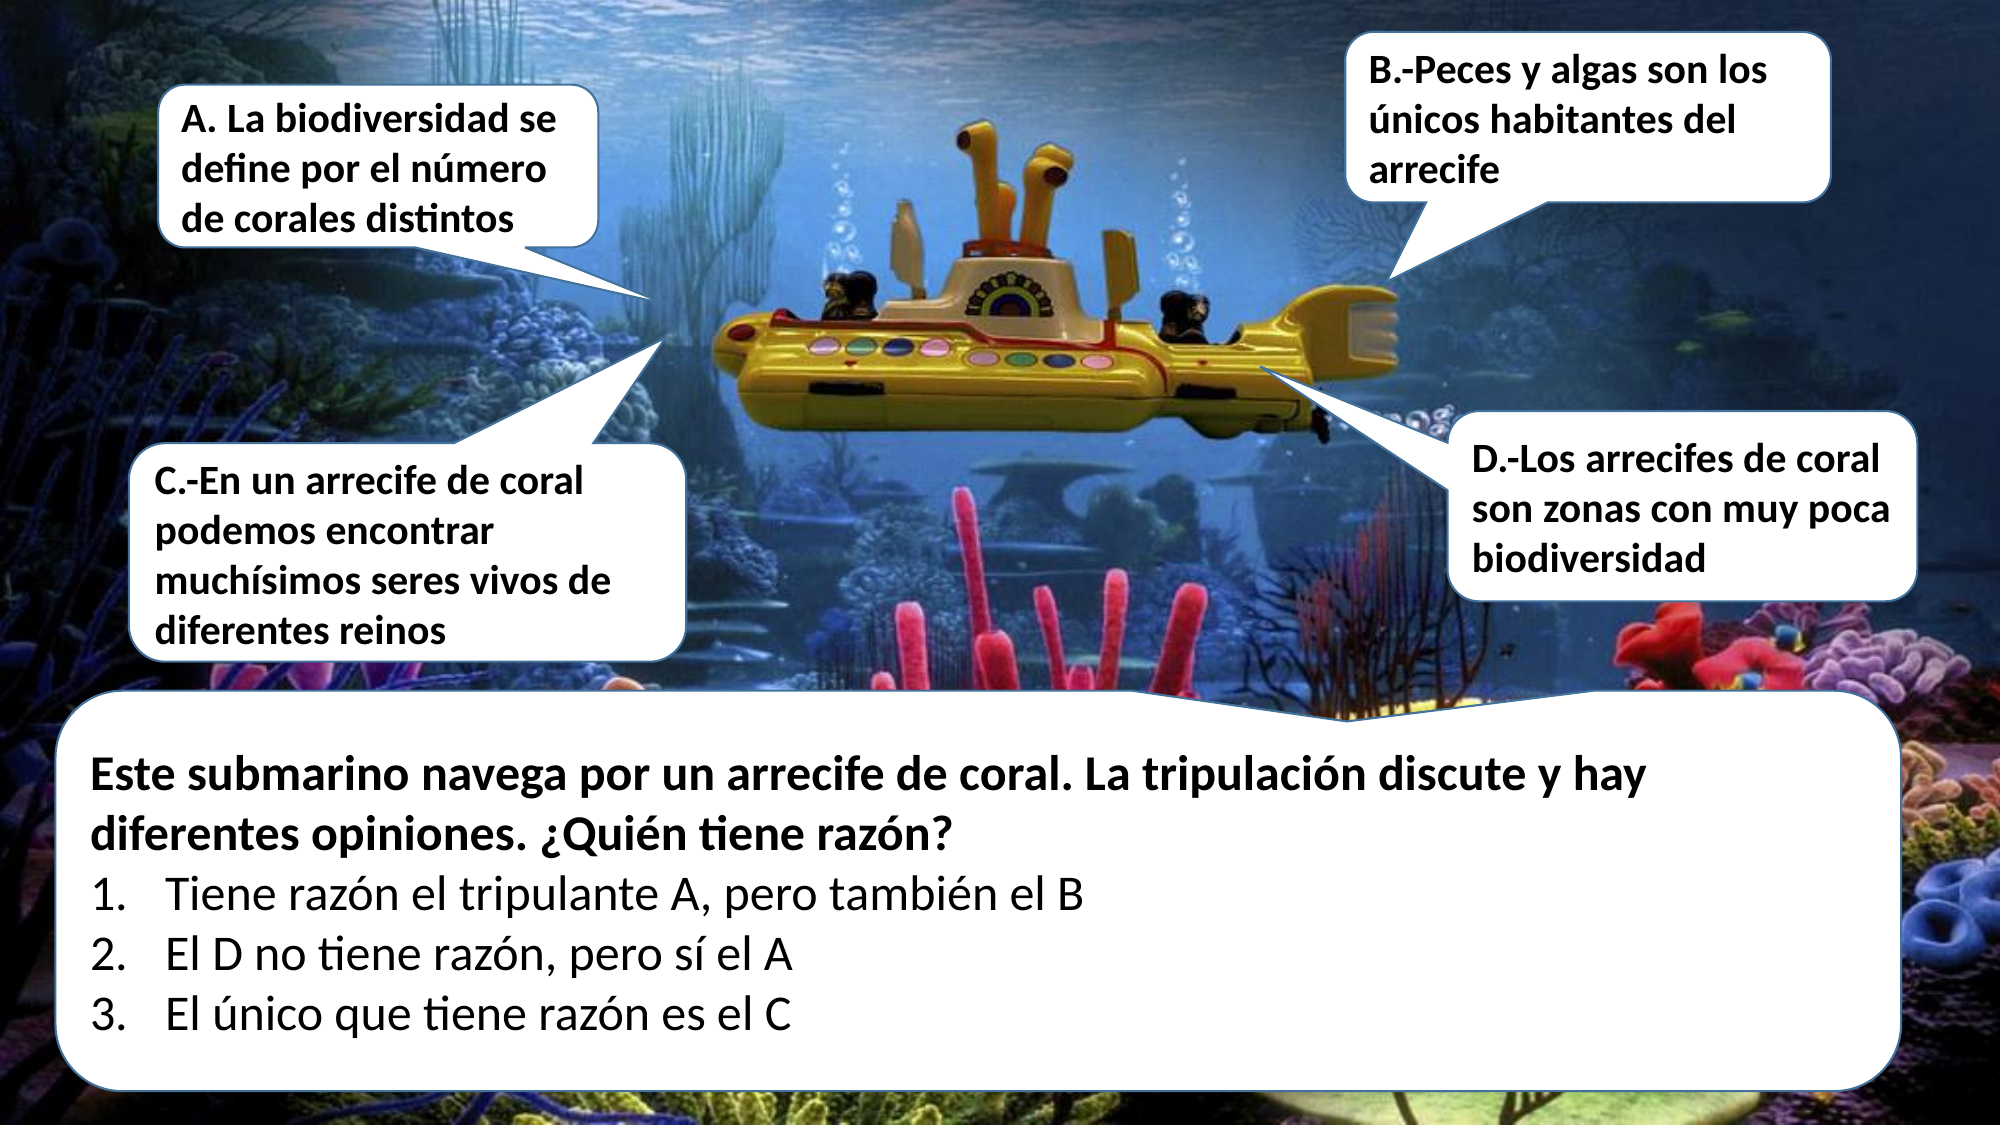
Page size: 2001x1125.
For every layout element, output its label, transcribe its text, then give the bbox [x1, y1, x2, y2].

text_box D.-Los arrecifes de coral son zonas con muy poca biodiversidad [1260, 366, 1918, 602]
text_box B.-Peces y algas son los únicos habitantes del arrecife [1345, 31, 1831, 282]
text_box C.-En un arrecife de coral podemos encontrar muchísimos seres vivos de diferentes reinos [128, 337, 687, 662]
text_box Este submarino navega por un arrecife de coral. La tripulación discute y hay diferentes opiniones. ¿Quién tiene razón? Tiene razón el tripulante A, pero también el B El D no tiene razón, pero sí el A El único que tiene razón es el C [55, 690, 1902, 1092]
picture [0, 0, 2000, 1125]
text_box A. La biodiversidad se define por el número de corales distintos [158, 84, 666, 304]
